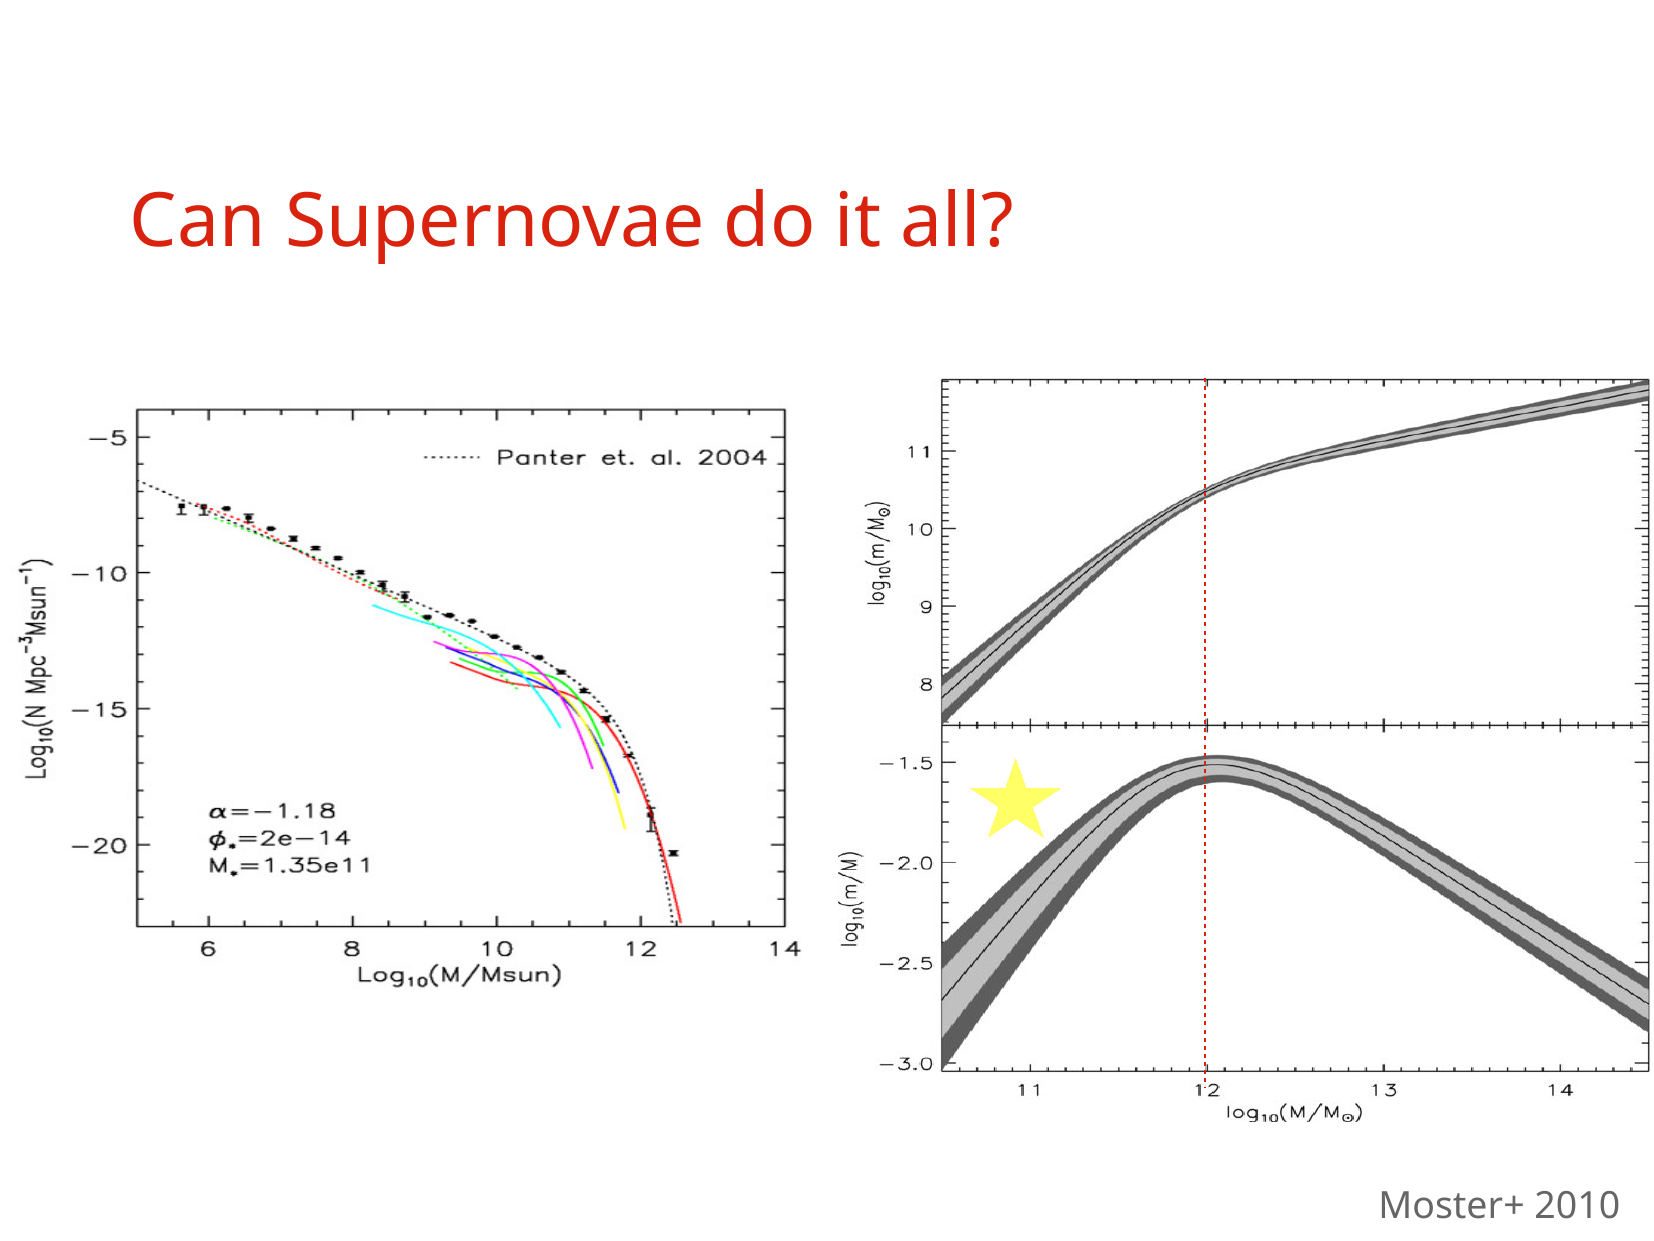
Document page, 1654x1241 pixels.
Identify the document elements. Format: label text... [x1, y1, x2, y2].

text_box Moster+ 2010 [1363, 1171, 1630, 1229]
picture [838, 378, 1652, 1123]
title Can Supernovae do it all? [129, 153, 1518, 281]
text_box [968, 755, 1063, 839]
picture [9, 401, 808, 993]
